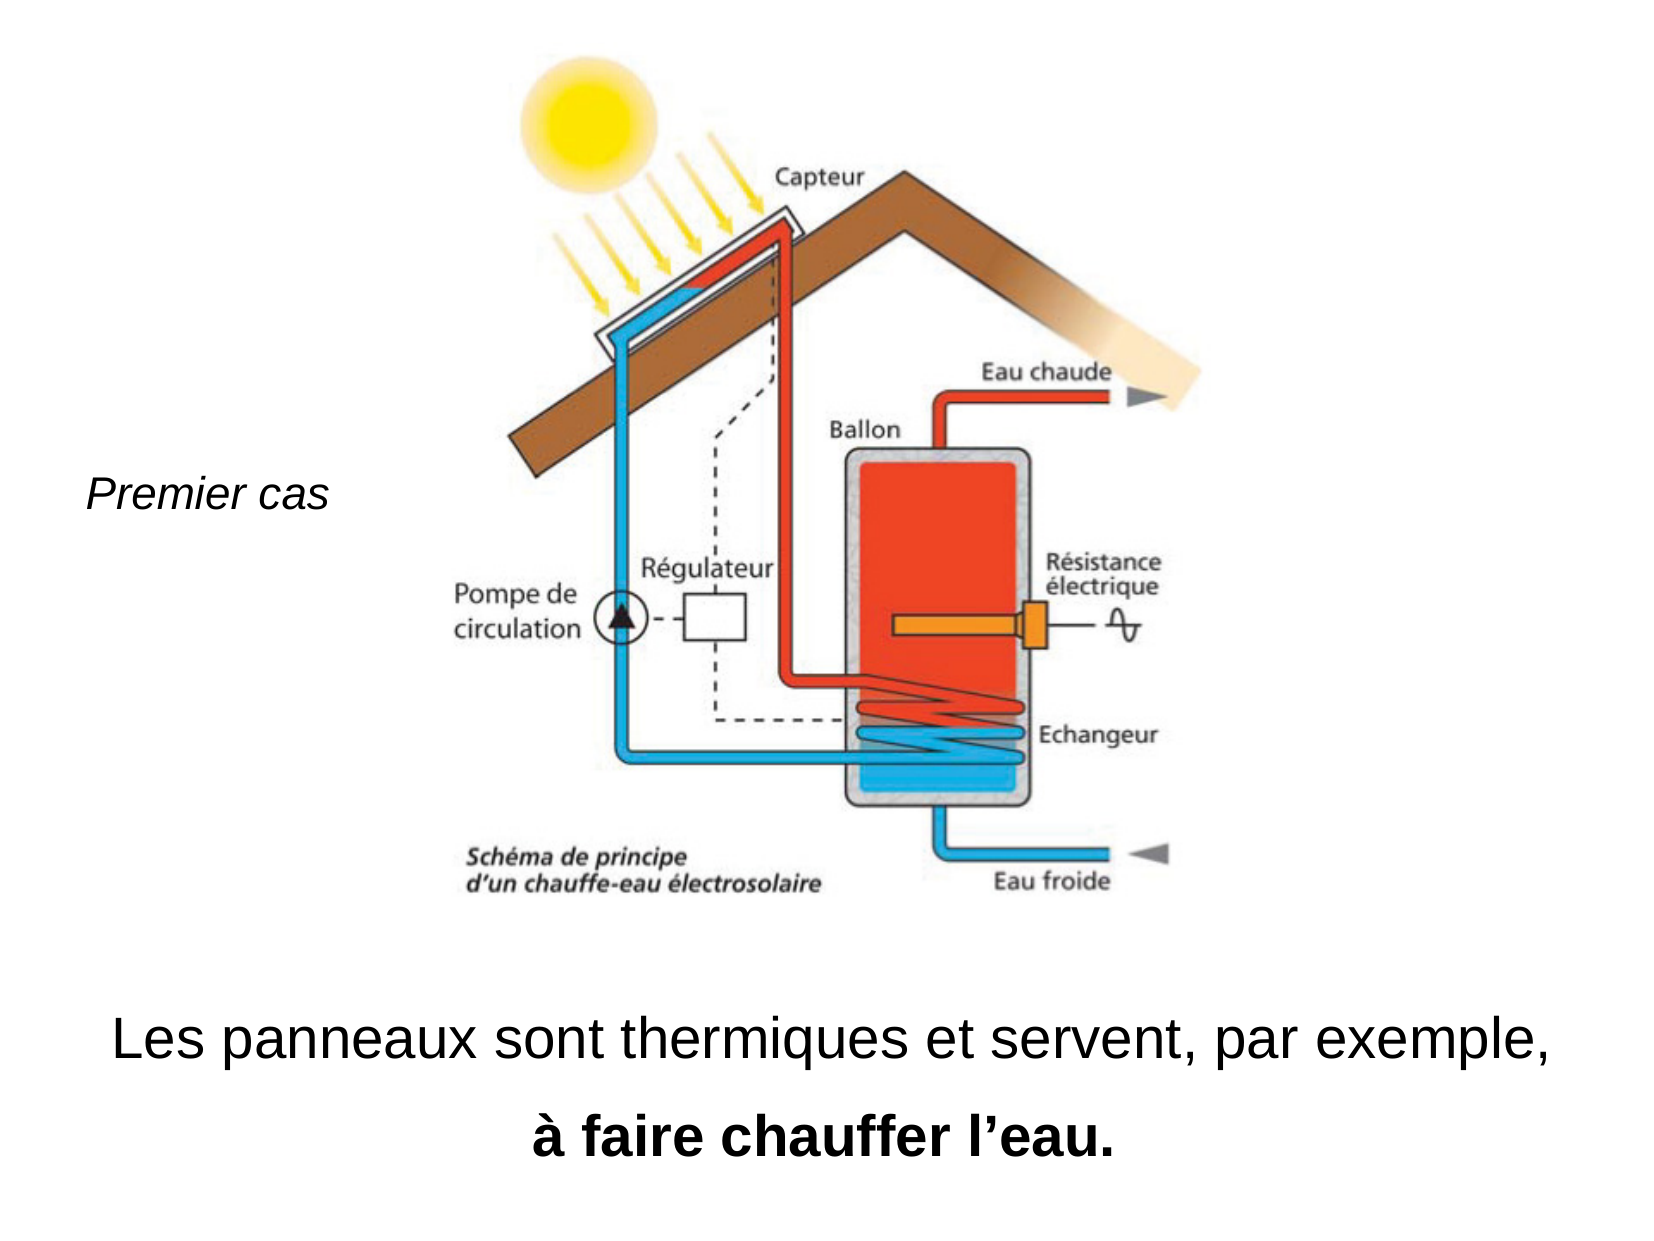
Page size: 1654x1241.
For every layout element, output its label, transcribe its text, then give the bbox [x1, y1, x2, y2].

text_box Premier cas [70, 460, 402, 577]
picture [425, 42, 1217, 898]
text_box Les panneaux sont thermiques et servent, par exemple, à faire chauffer l’eau. [94, 966, 1571, 1146]
